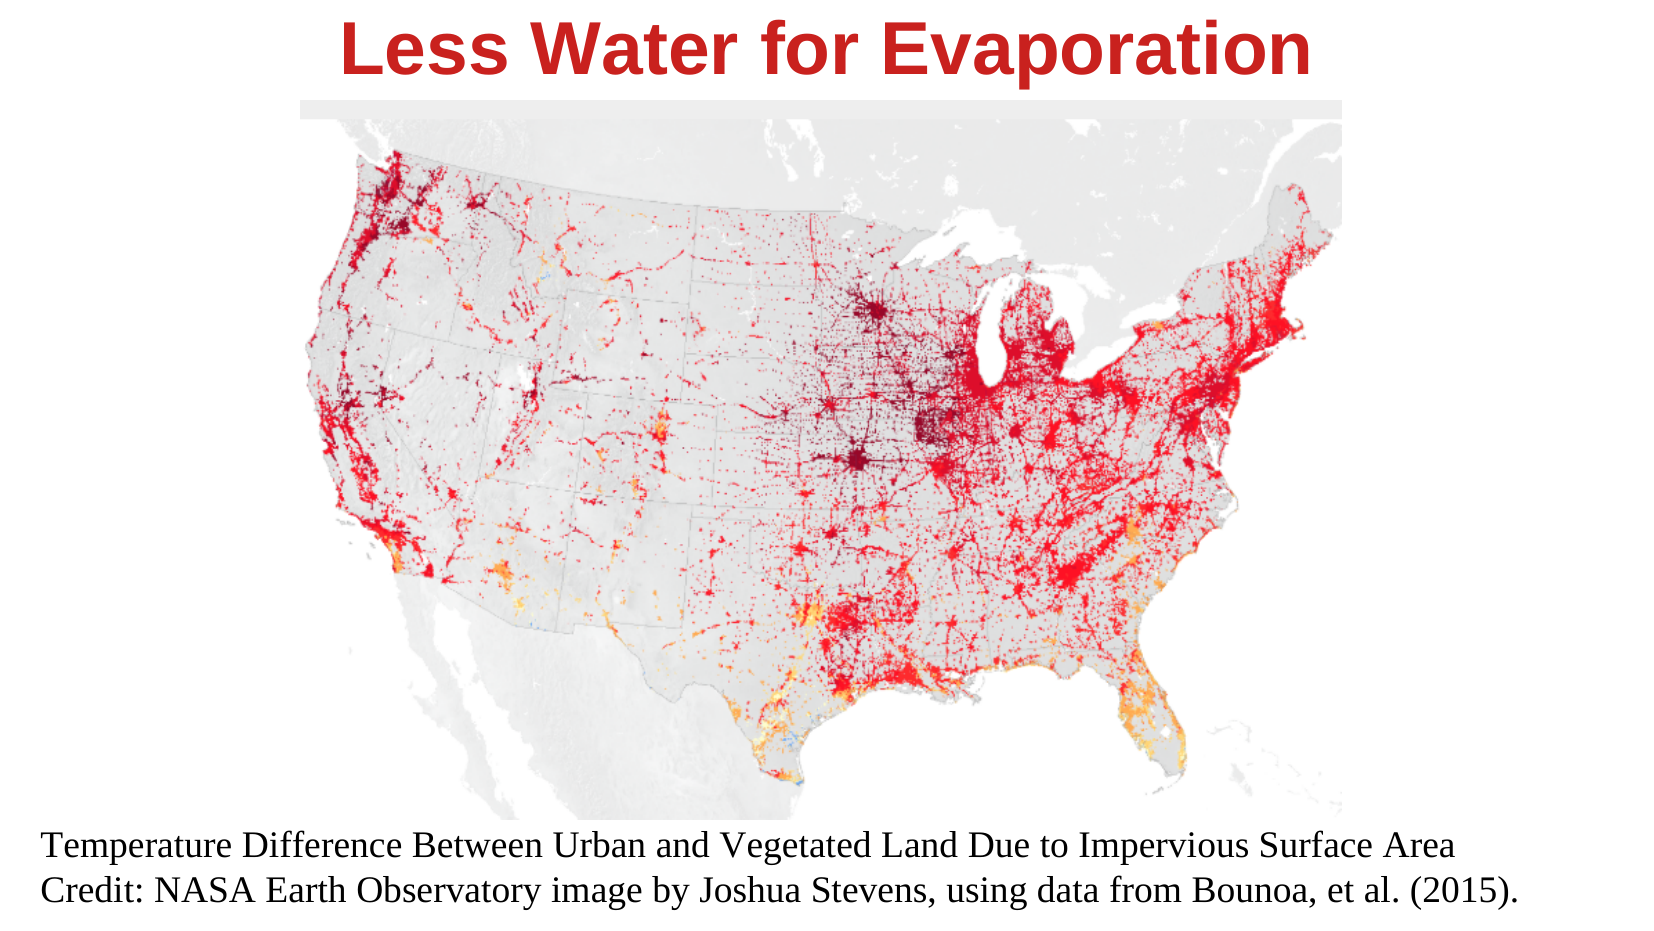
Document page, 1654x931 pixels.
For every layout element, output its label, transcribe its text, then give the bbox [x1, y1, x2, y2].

text_box Temperature Difference Between Urban and Vegetated Land Due to Impervious Surface Area Credit: NASA Earth Observatory image by Joshua Stevens, using data from Bounoa, et al. (2015). [25, 812, 1639, 926]
title Less Water for Evaporation [0, 0, 1654, 101]
picture [300, 100, 1342, 820]
